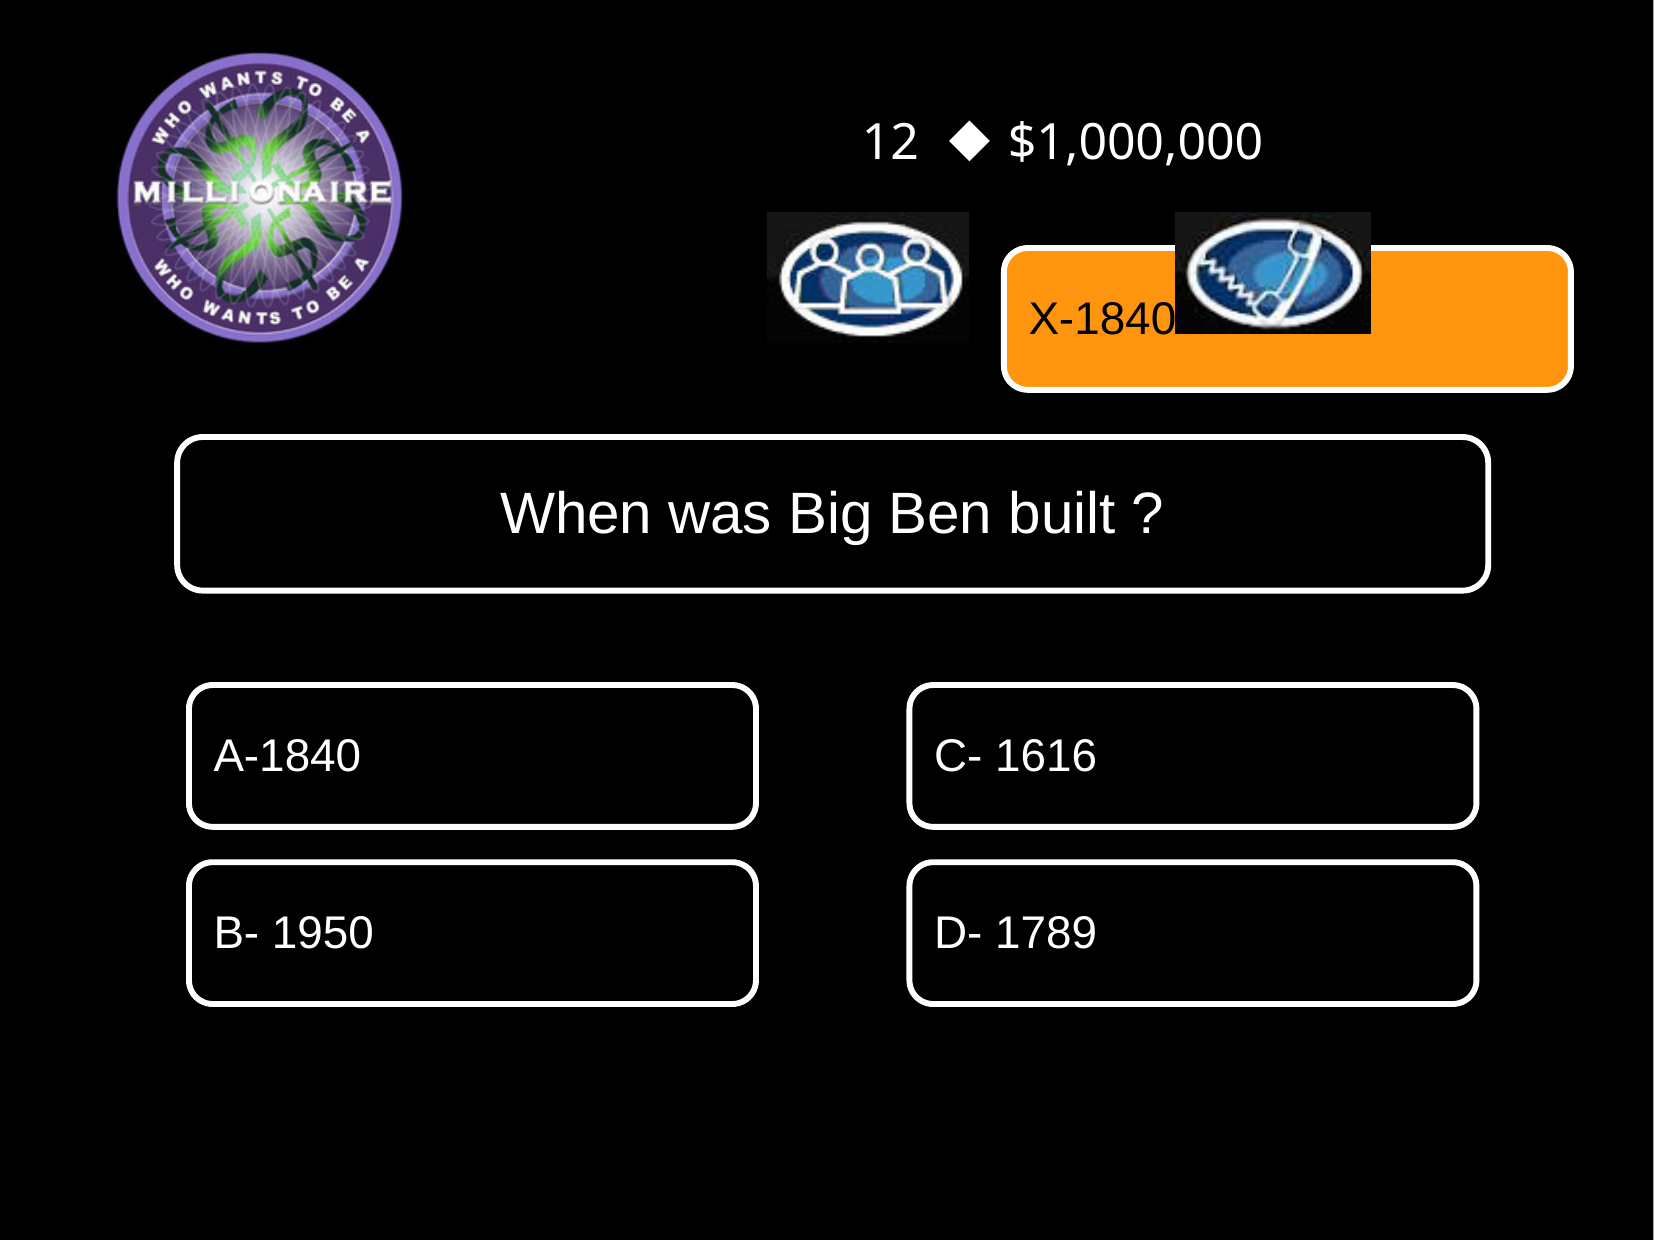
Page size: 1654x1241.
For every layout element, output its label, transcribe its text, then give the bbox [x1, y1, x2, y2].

picture [1175, 212, 1371, 334]
text_box B- 1950 [188, 862, 756, 1004]
text_box A-1840 [188, 685, 756, 827]
text_box D- 1789 [909, 862, 1477, 1004]
text_box C- 1616 [909, 685, 1477, 827]
text_box X-1840 [1003, 248, 1571, 390]
picture [767, 212, 969, 343]
picture [59, 41, 477, 355]
text_box When was Big Ben built ? [177, 437, 1489, 591]
text_box 12  $1,000,000 [774, 106, 1458, 213]
